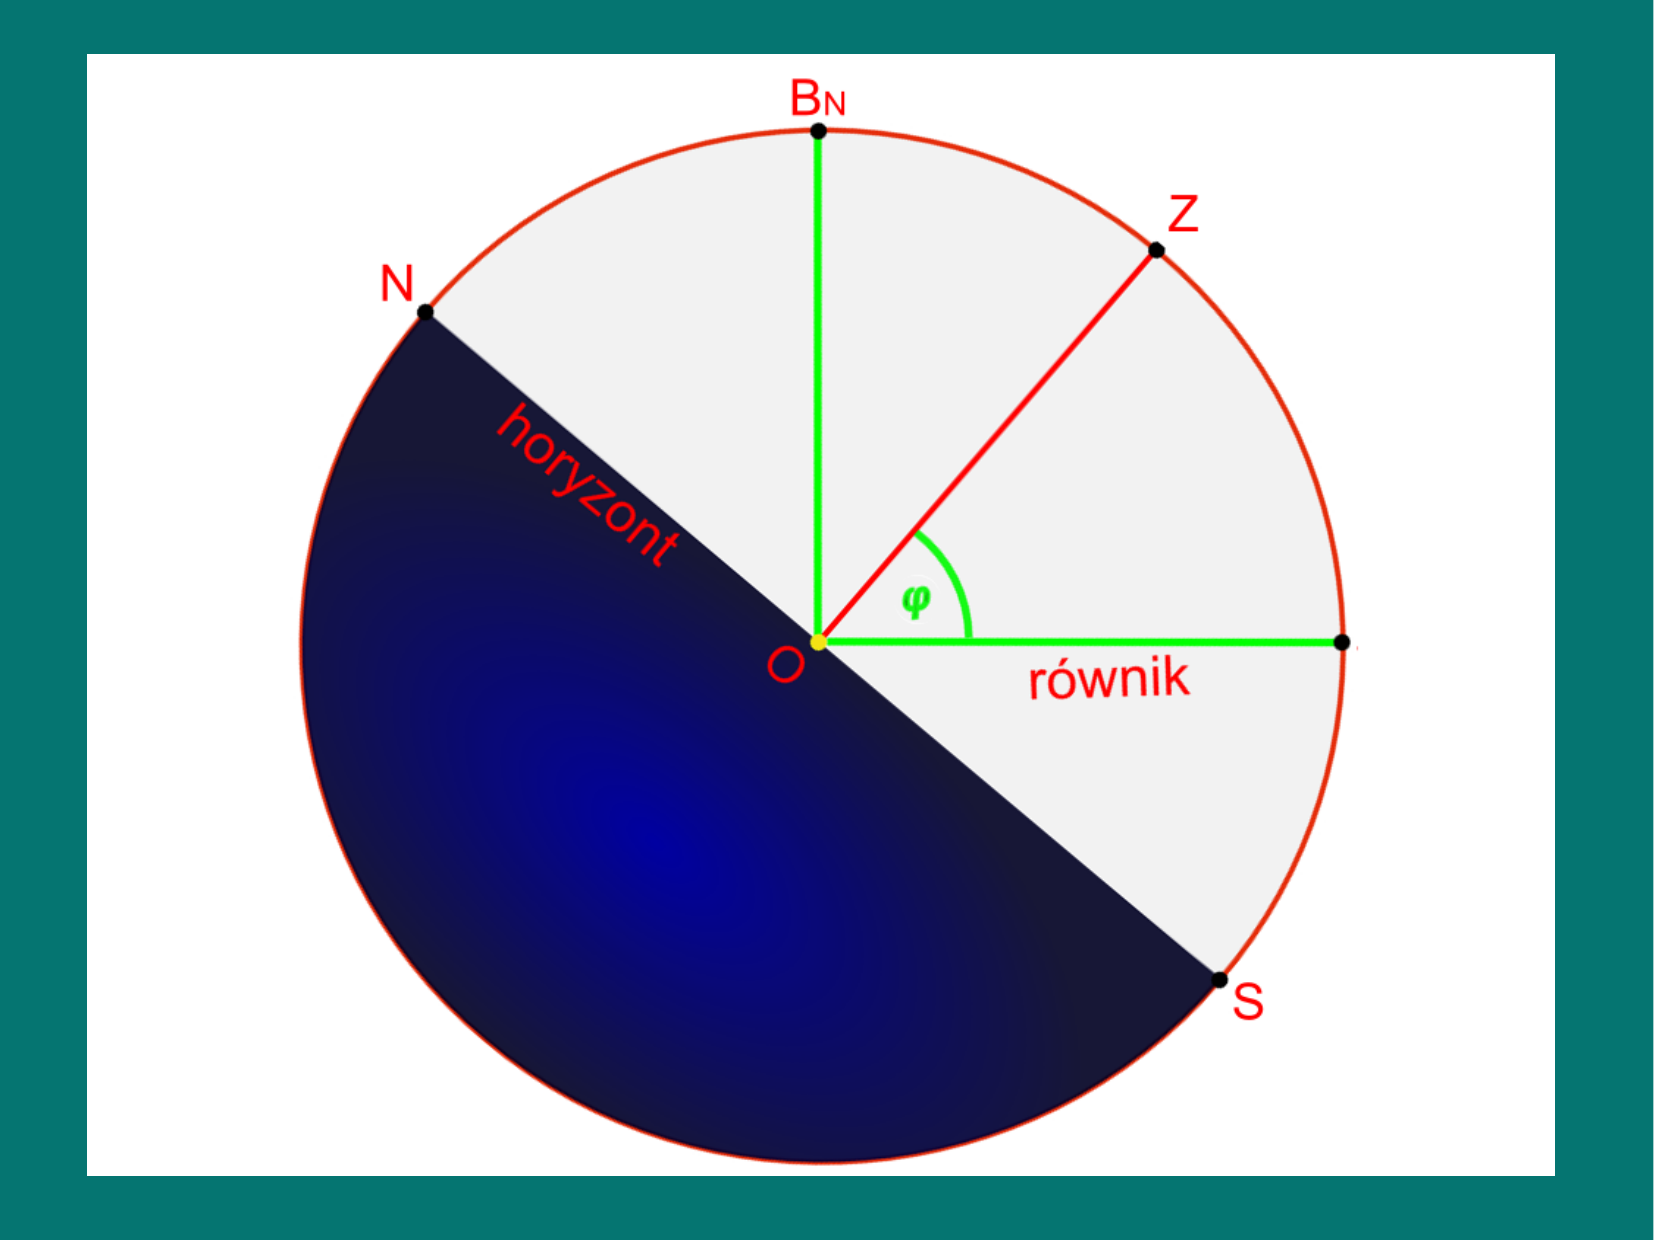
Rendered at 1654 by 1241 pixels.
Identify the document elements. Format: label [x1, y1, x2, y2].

picture [87, 54, 1555, 1176]
